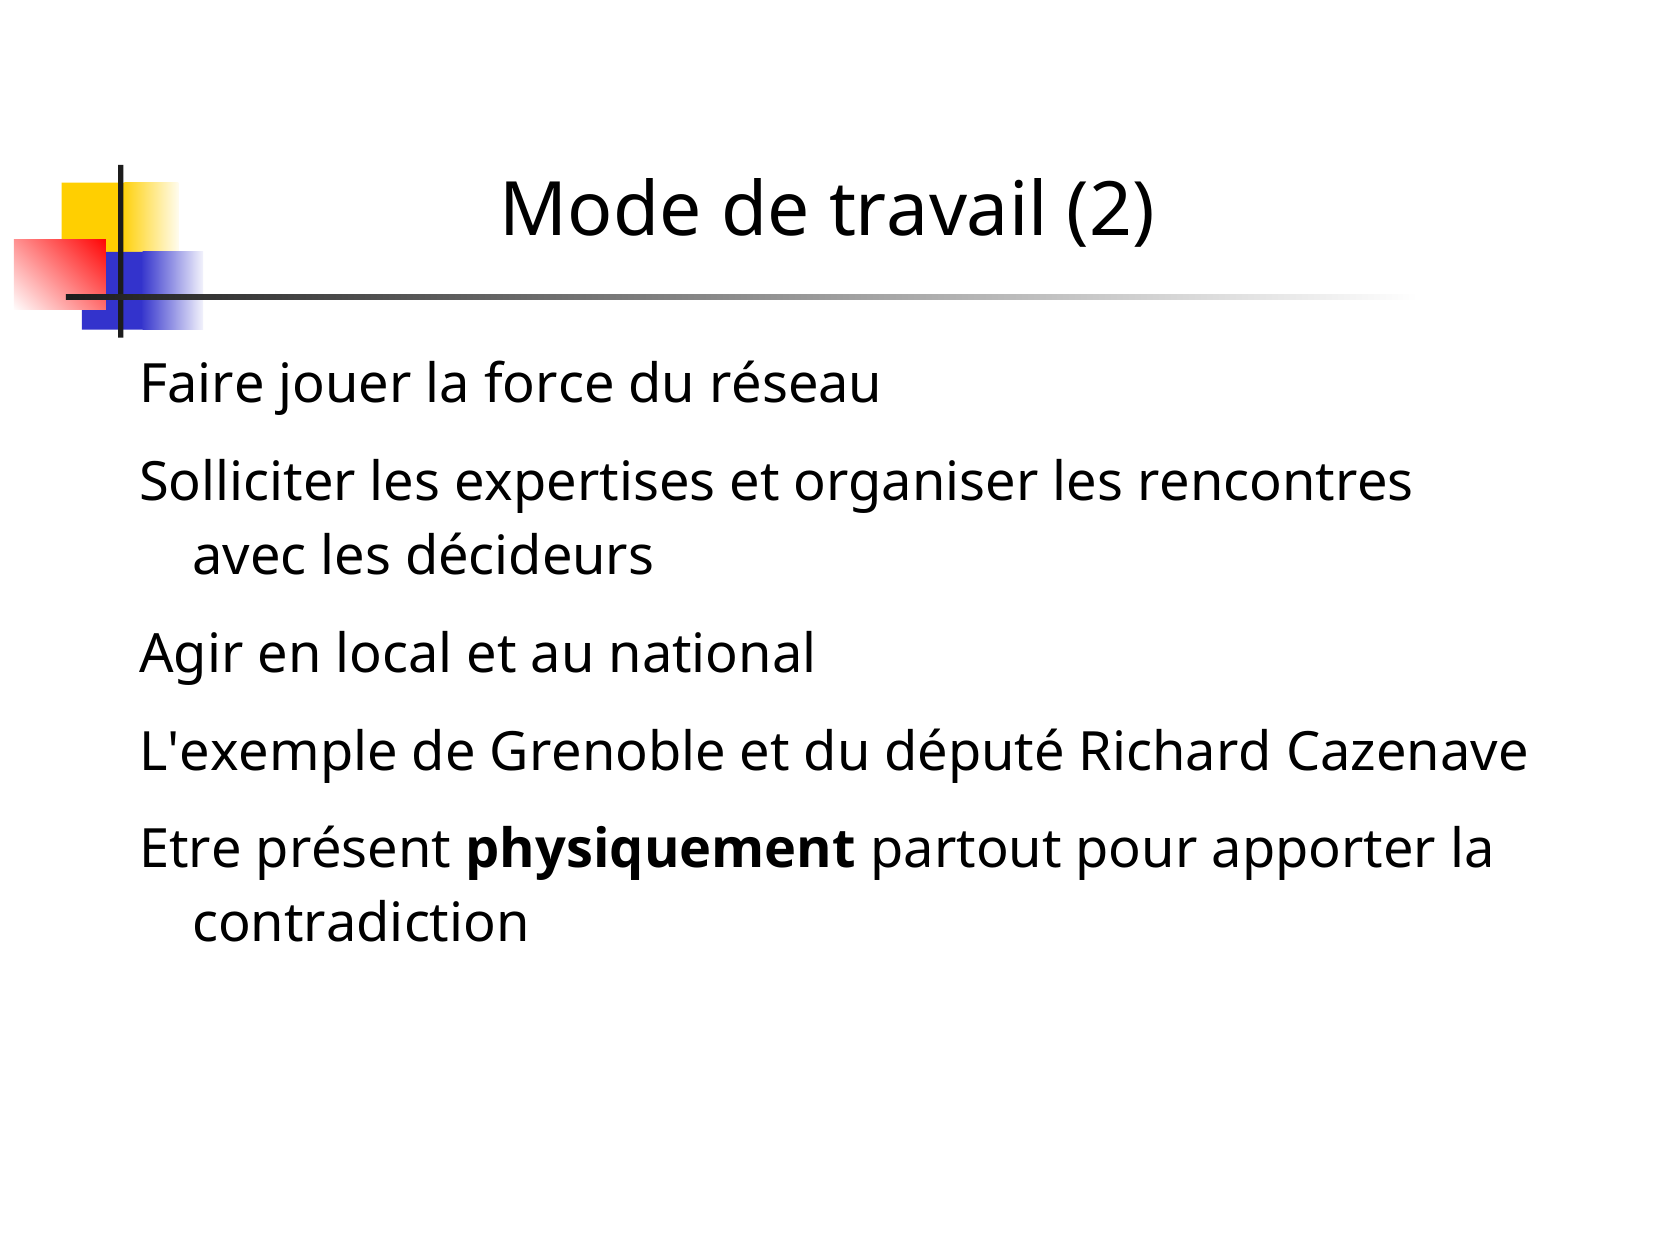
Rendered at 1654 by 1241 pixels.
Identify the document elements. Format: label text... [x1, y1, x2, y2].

title Mode de travail (2) [121, 110, 1534, 303]
list Faire jouer la force du réseau Solliciter les expertises et organiser les rencontres avec les décideurs Agir en local et au national L'exemple de Grenoble et du député Richard Cazenave Etre présent physiquement partout pour apporter la contradiction [121, 344, 1534, 1112]
